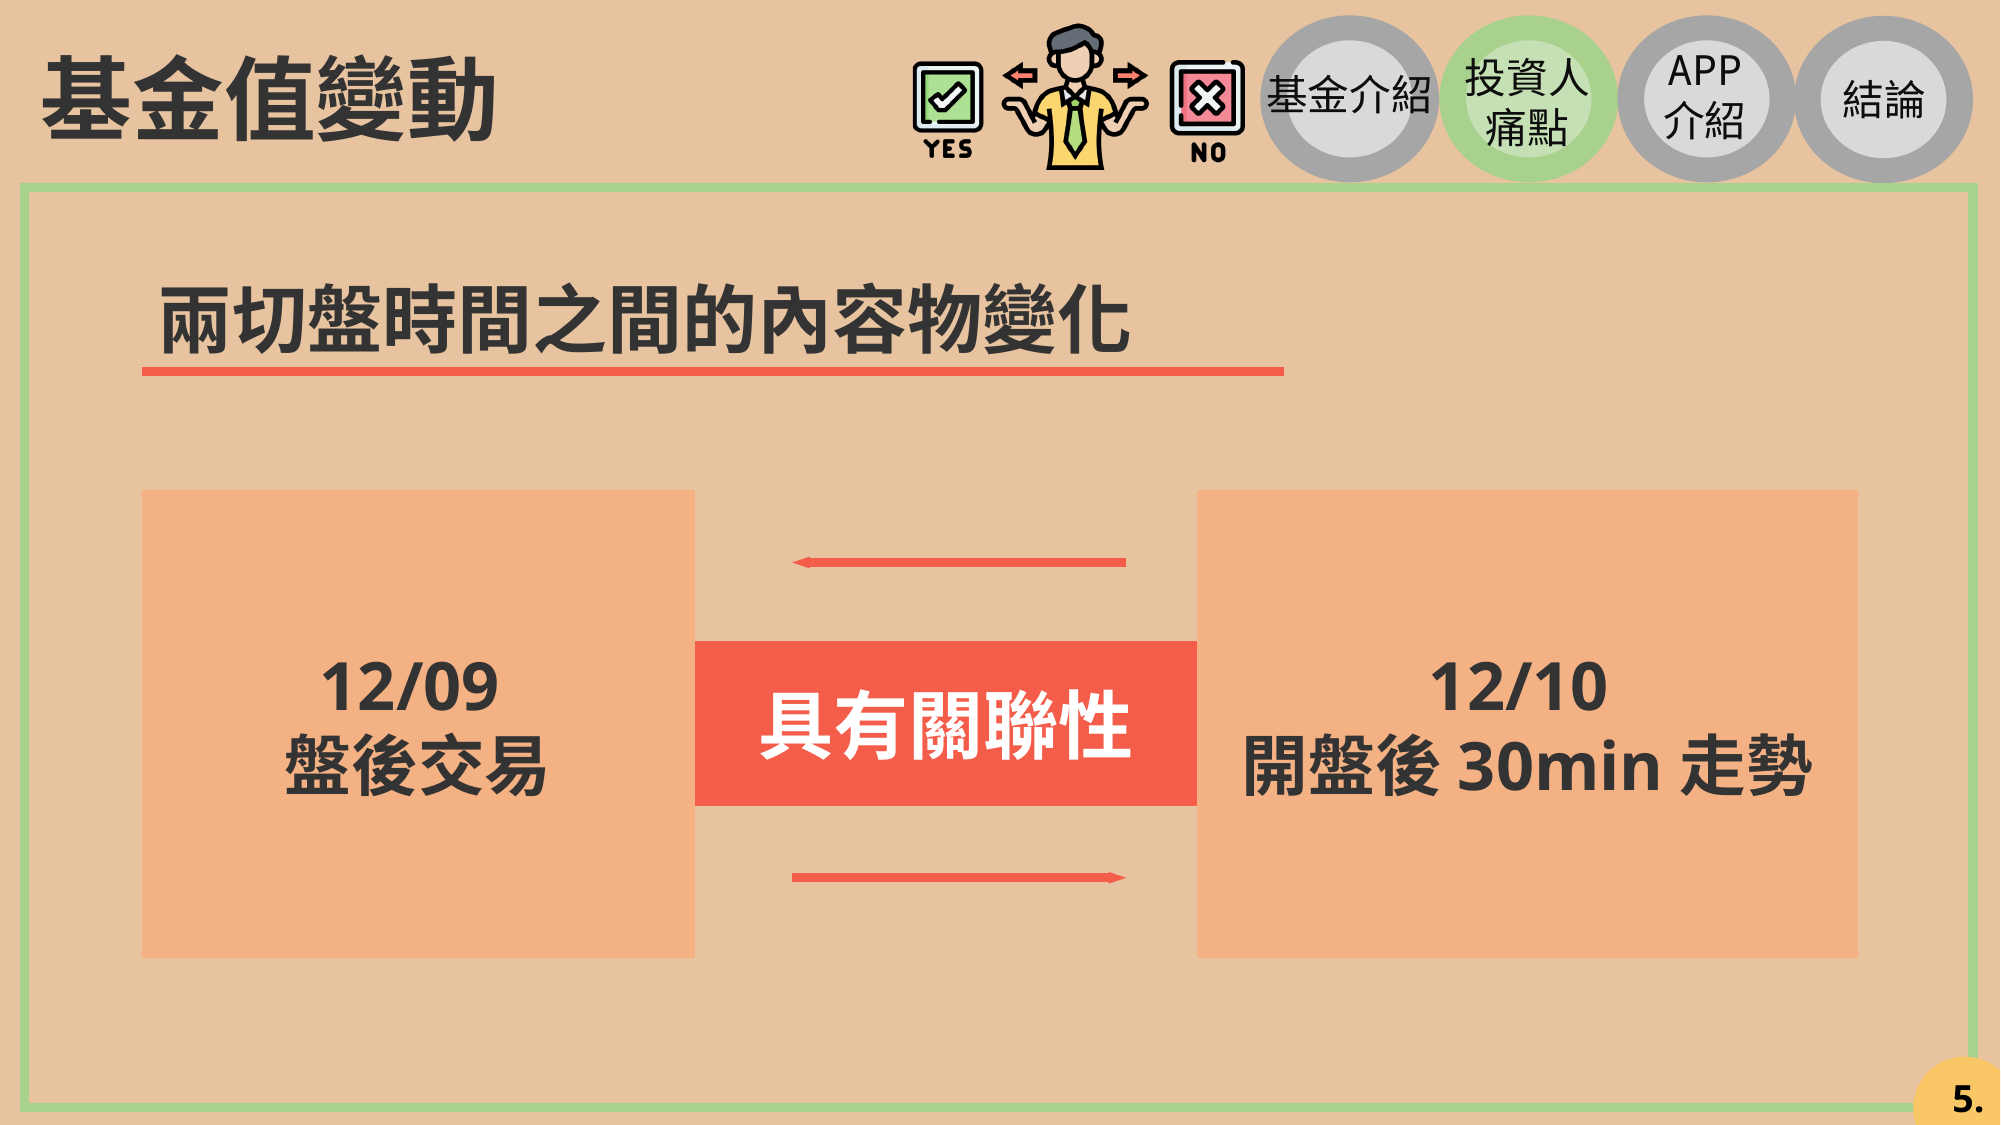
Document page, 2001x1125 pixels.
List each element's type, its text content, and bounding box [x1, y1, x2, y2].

text_box 12/10 開盤後30min走勢 [1197, 490, 1858, 958]
text_box 兩切盤時間之間的內容物變化 [142, 265, 1157, 367]
text_box 具有關聯性 [695, 641, 1197, 806]
text_box 基金值變動 [0, 34, 541, 161]
text_box 12/09 盤後交易 [142, 490, 695, 958]
text_box 5. [1937, 1067, 2000, 1125]
